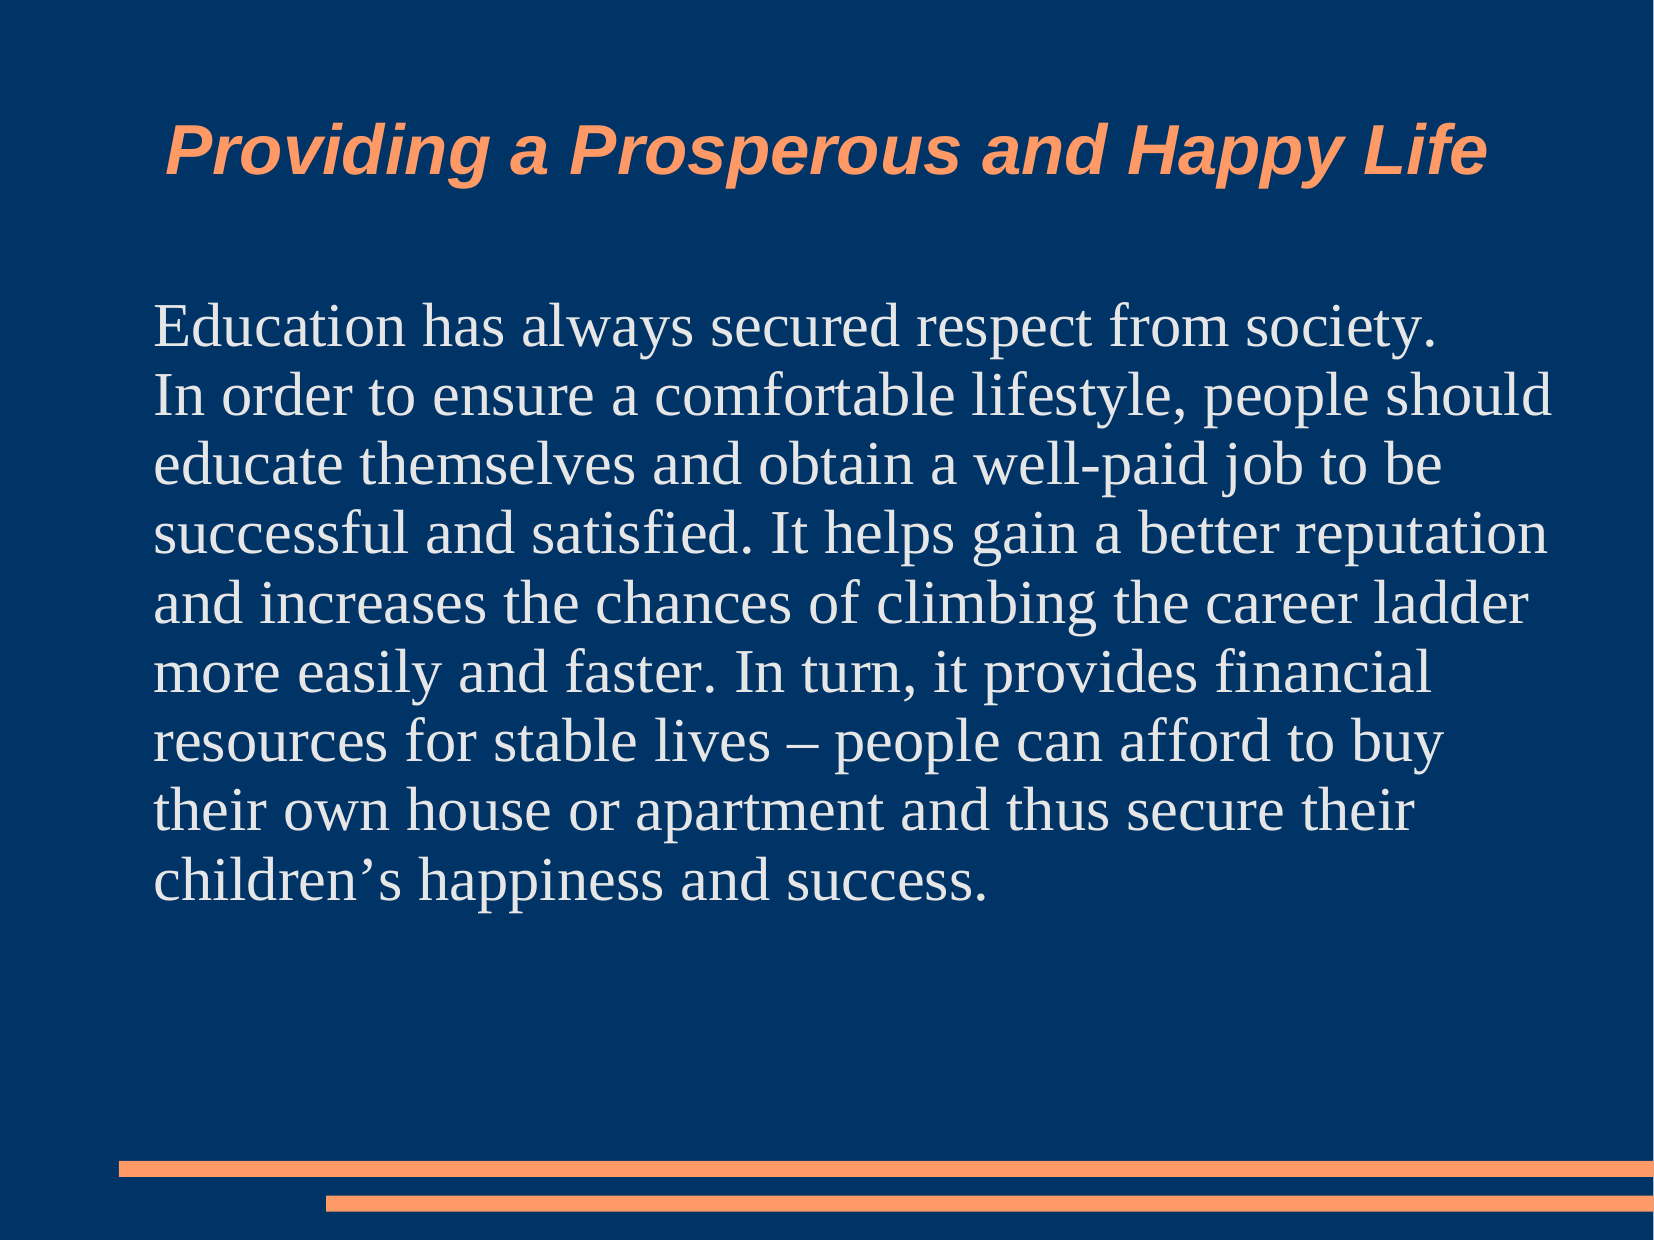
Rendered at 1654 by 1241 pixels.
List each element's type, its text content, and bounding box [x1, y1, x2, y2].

title Providing a Prosperous and Happy Life [121, 46, 1534, 254]
list Education has always secured respect from society. In order to ensure a comfortable lifestyle, people should educate themselves and obtain a well-paid job to be successful and satisfied. It helps gain a better reputation and increases the chances of climbing the career ladder more easily and faster. In turn, it provides financial resources for stable lives – people can afford to buy their own house or apartment and thus secure their children’s happiness and success. [82, 290, 1571, 1109]
